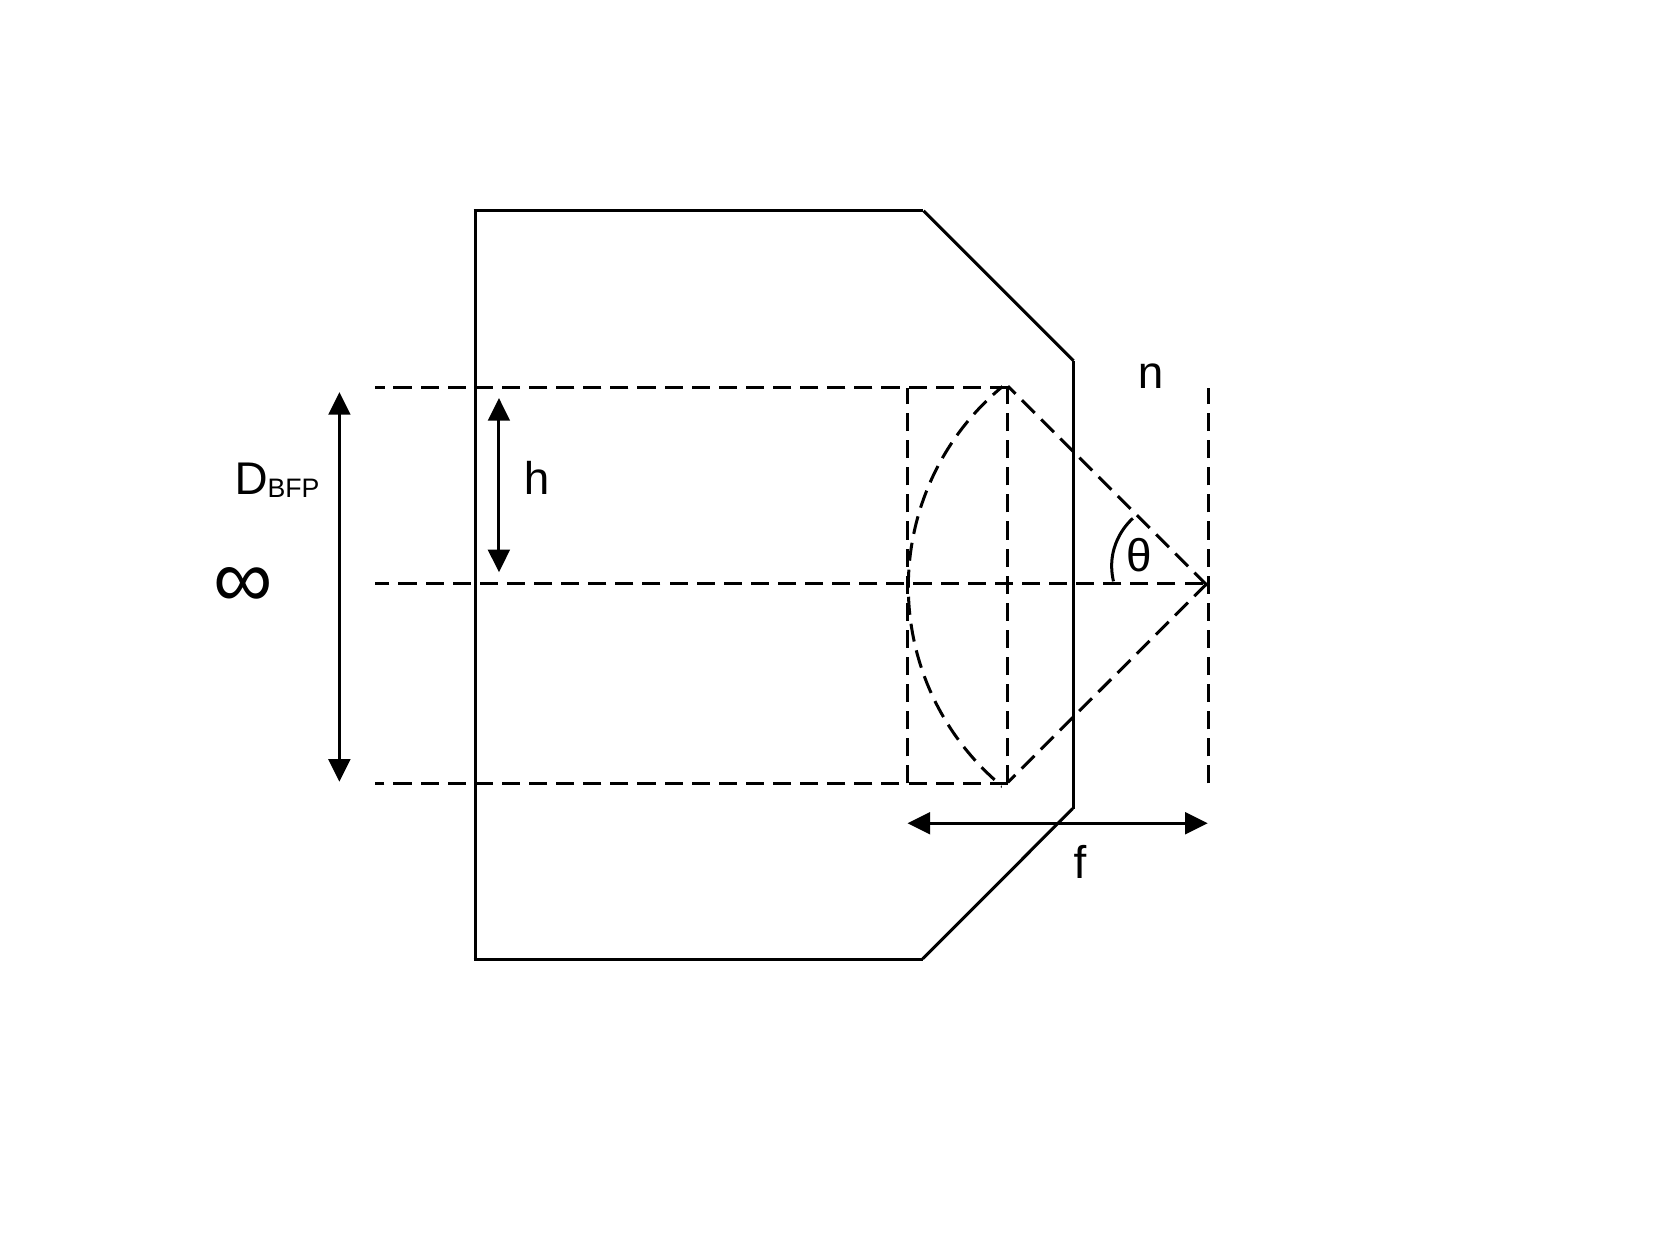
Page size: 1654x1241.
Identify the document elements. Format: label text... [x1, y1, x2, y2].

text_box [1001, 292, 1072, 822]
text_box ∞ [168, 525, 319, 643]
text_box DBFP [215, 445, 339, 563]
text_box θ [1082, 522, 1196, 598]
text_box h [480, 445, 593, 521]
text_box [1001, 825, 1053, 877]
text_box [1001, 222, 1441, 973]
text_box f [1023, 829, 1137, 905]
text_box n [1094, 339, 1207, 415]
